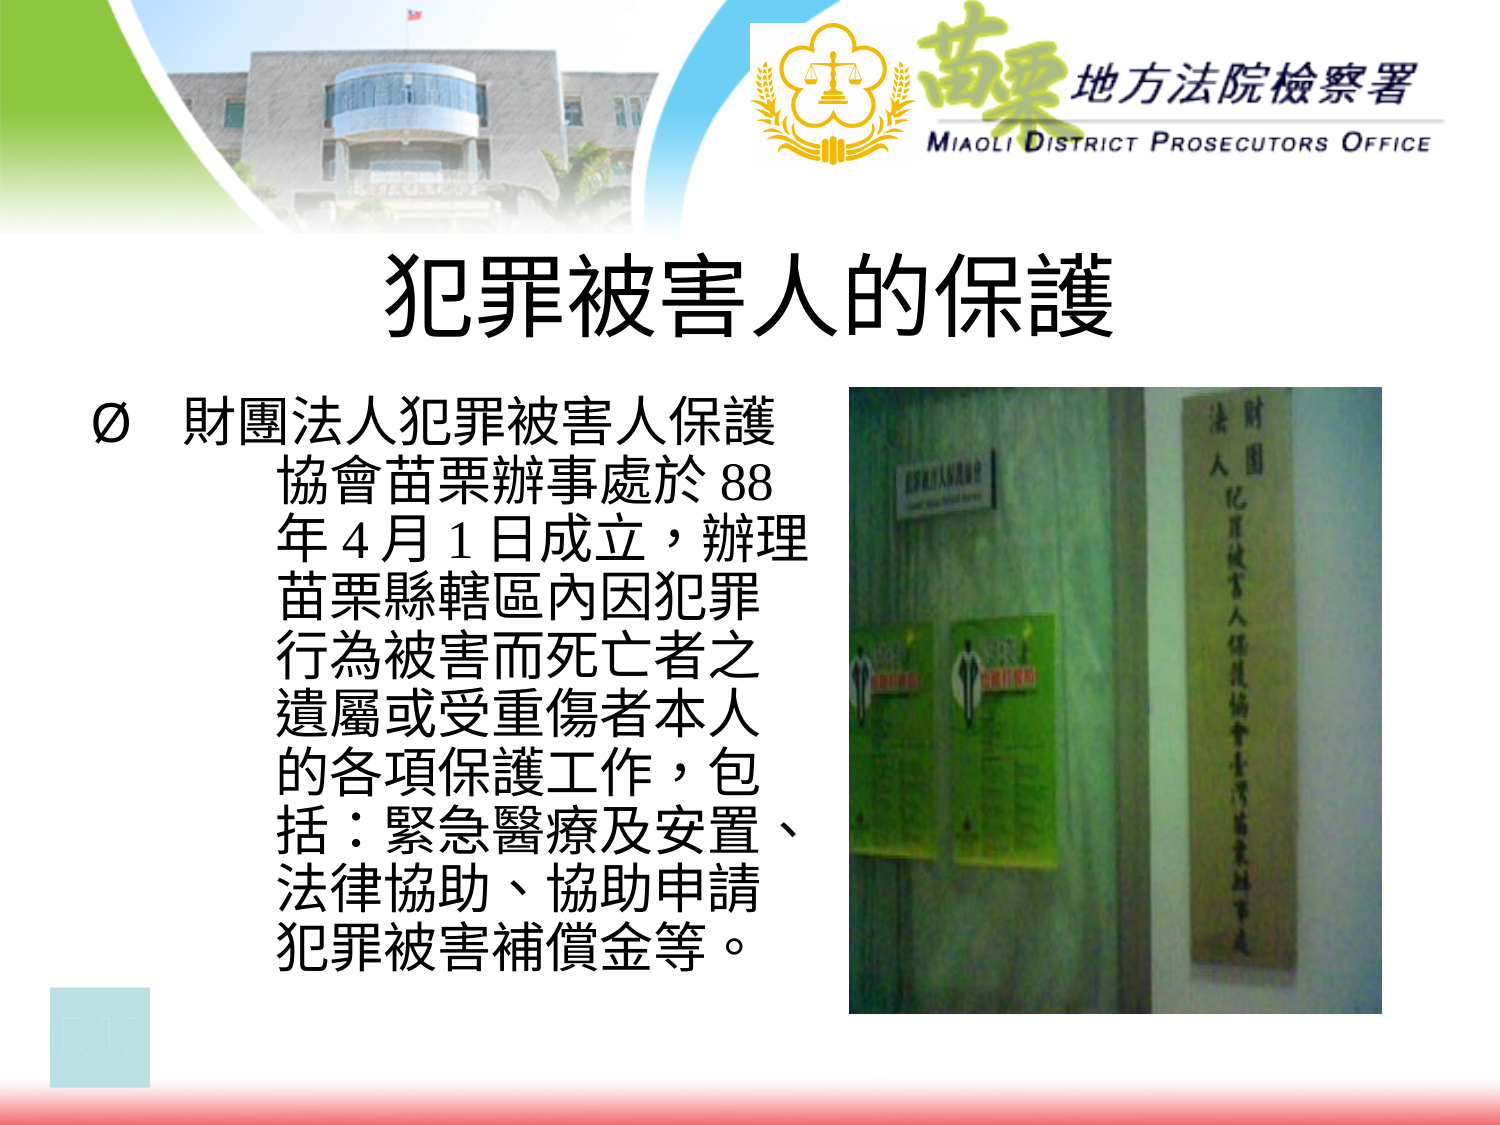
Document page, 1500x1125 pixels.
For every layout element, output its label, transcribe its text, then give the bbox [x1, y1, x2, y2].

picture [849, 387, 1382, 1014]
text_box [49, 987, 151, 1088]
title 犯罪被害人的保護 [75, 200, 1426, 388]
list 財團法人犯罪被害人保護協會苗栗辦事處於88年4月1日成立，辦理苗栗縣轄區內因犯罪行為被害而死亡者之遺屬或受重傷者本人的各項保護工作，包括：緊急醫療及安置、法律協助、協助申請犯罪被害補償金等。 [75, 387, 826, 1038]
